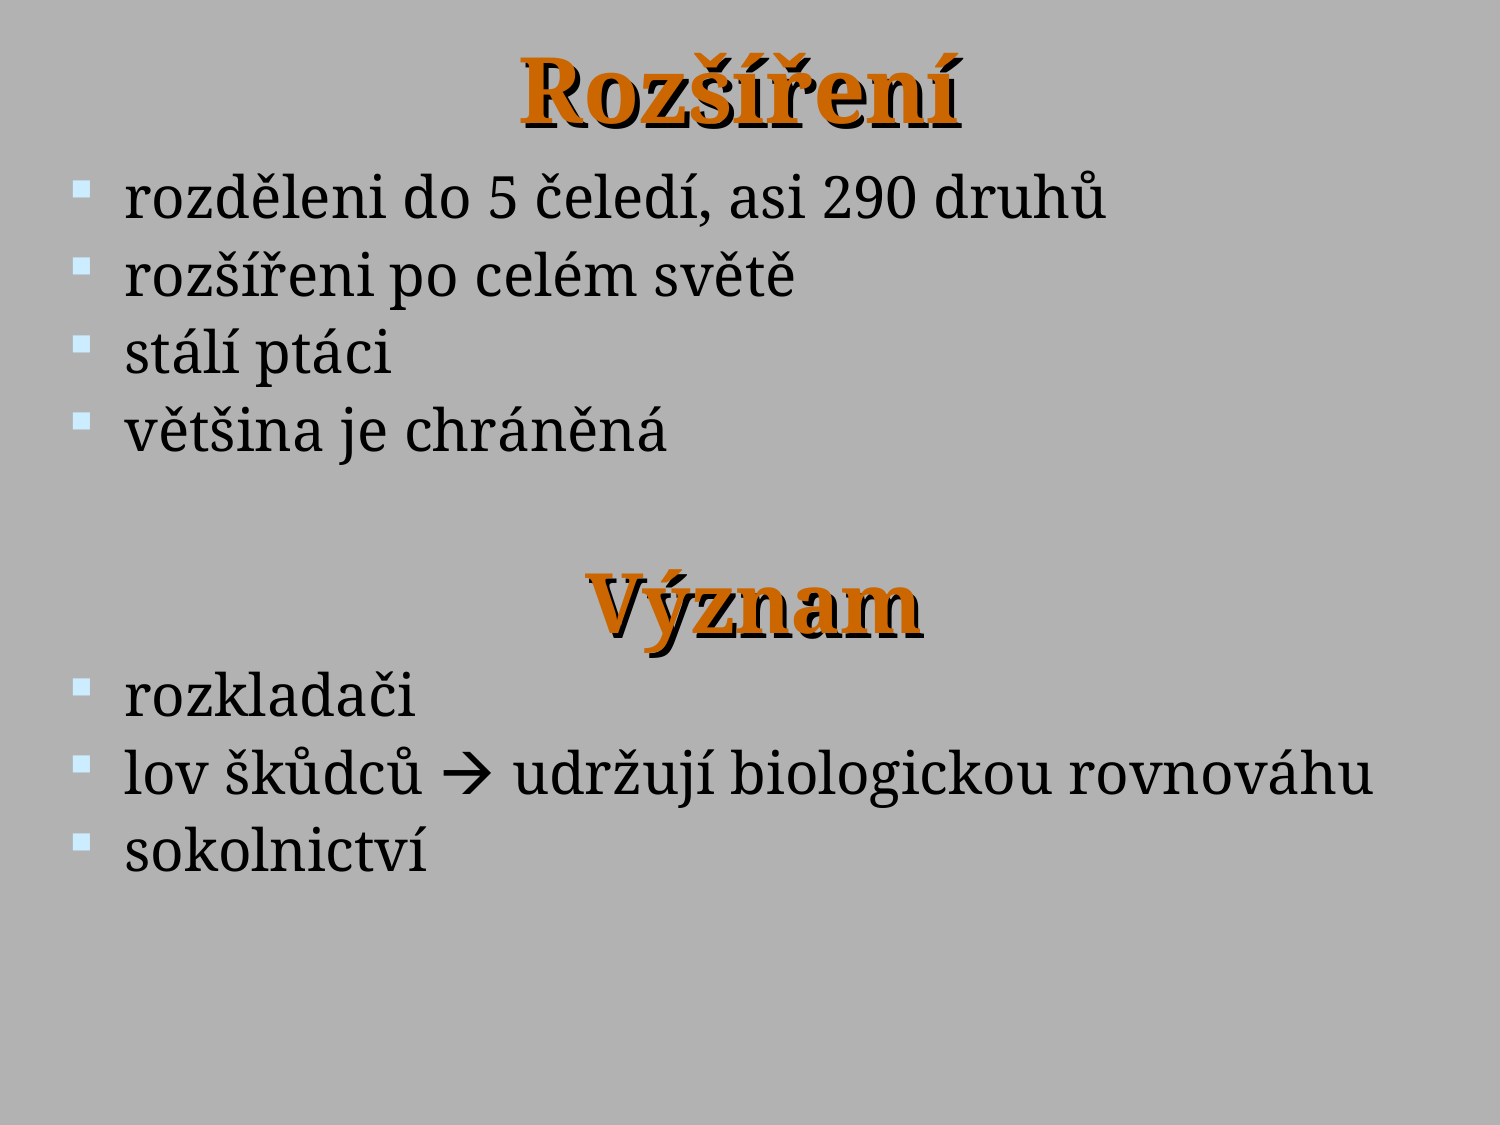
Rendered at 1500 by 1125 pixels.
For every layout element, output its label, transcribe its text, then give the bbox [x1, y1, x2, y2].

title Rozšíření [41, 0, 1438, 173]
list rozděleni do 5 čeledí, asi 290 druhů rozšířeni po celém světě stálí ptáci většina je chráněná Význam rozkladači lov škůdců  udržují biologickou rovnováhu sokolnictví [53, 160, 1455, 1078]
